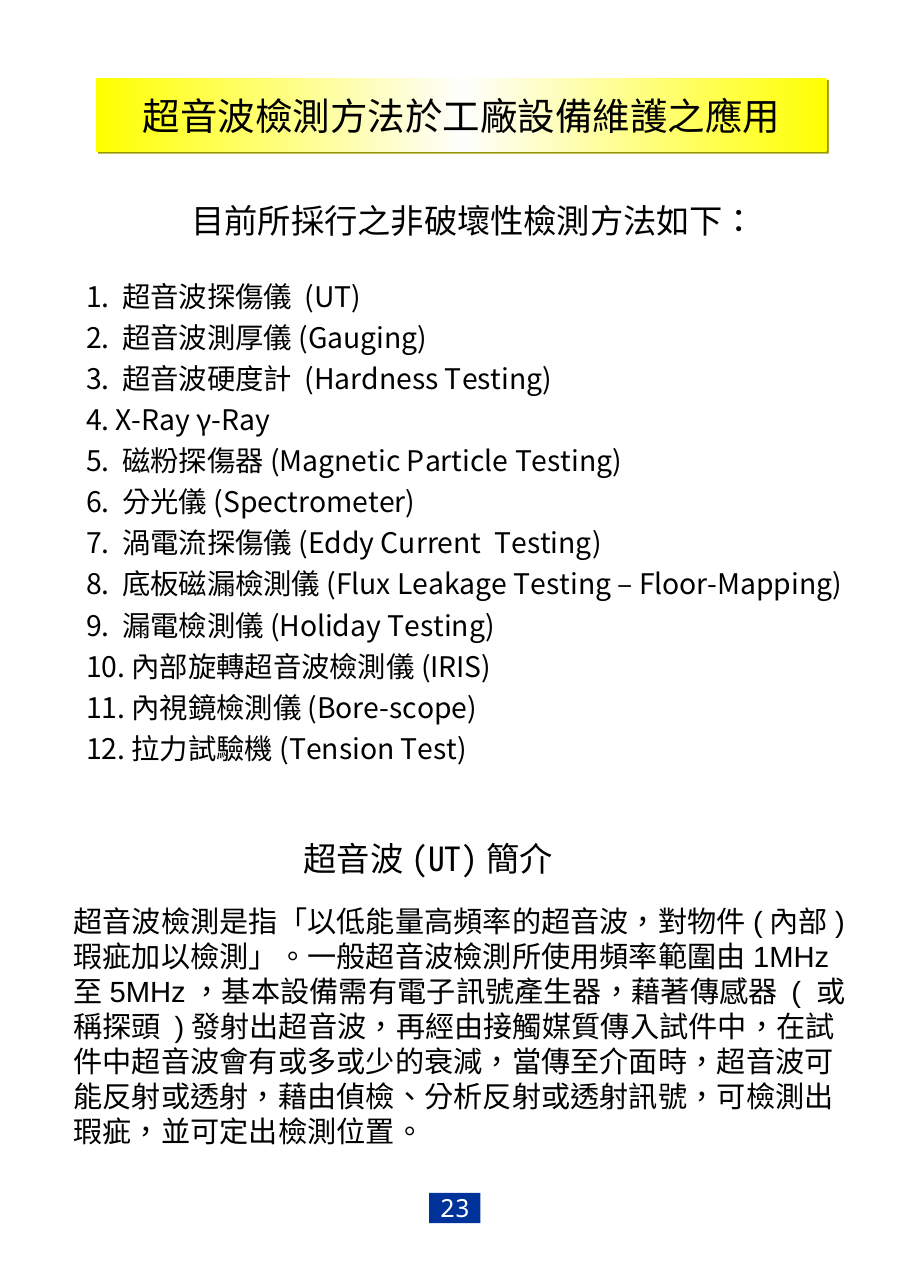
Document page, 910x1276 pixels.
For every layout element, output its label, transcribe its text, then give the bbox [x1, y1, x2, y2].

text_box 超音波(UT)簡介 [287, 830, 609, 887]
text_box 1. 超音波探傷儀 (UT) 2. 超音波測厚儀(Gauging) 3. 超音波硬度計 (Hardness Testing) 4. X-Ray γ-Ray 5. 磁粉探傷器(Magnetic Particle Testing) 6. 分光儀(Spectrometer) 7. 渦電流探傷儀(Eddy Current Testing) 8. 底板磁漏檢測儀(Flux Leakage Testing – Floor-Mapping) 9. 漏電檢測儀(Holiday Testing) 10.內部旋轉超音波檢測儀(IRIS) 11.內視鏡檢測儀(Bore-scope) 12.拉力試驗機(Tension Test) [70, 271, 865, 795]
text_box 23 [429, 1192, 481, 1224]
text_box 超音波檢測方法於工廠設備維護之應用 [96, 78, 827, 152]
text_box 超音波檢測是指「以低能量高頻率的超音波，對物件(內部)瑕疵加以檢測」。一般超音波檢測所使用頻率範圍由1MHz至5MHz，基本設備需有電子訊號產生器，藉著傳感器 ( 或稱探頭 )發射出超音波，再經由接觸媒質傳入試件中，在試件中超音波會有或多或少的衰減，當傳至介面時，超音波可能反射或透射，藉由偵檢、分析反射或透射訊號，可檢測出瑕疵，並可定出檢測位置。 [57, 895, 866, 1157]
text_box 目前所採行之非破壞性檢測方法如下： [108, 192, 840, 249]
